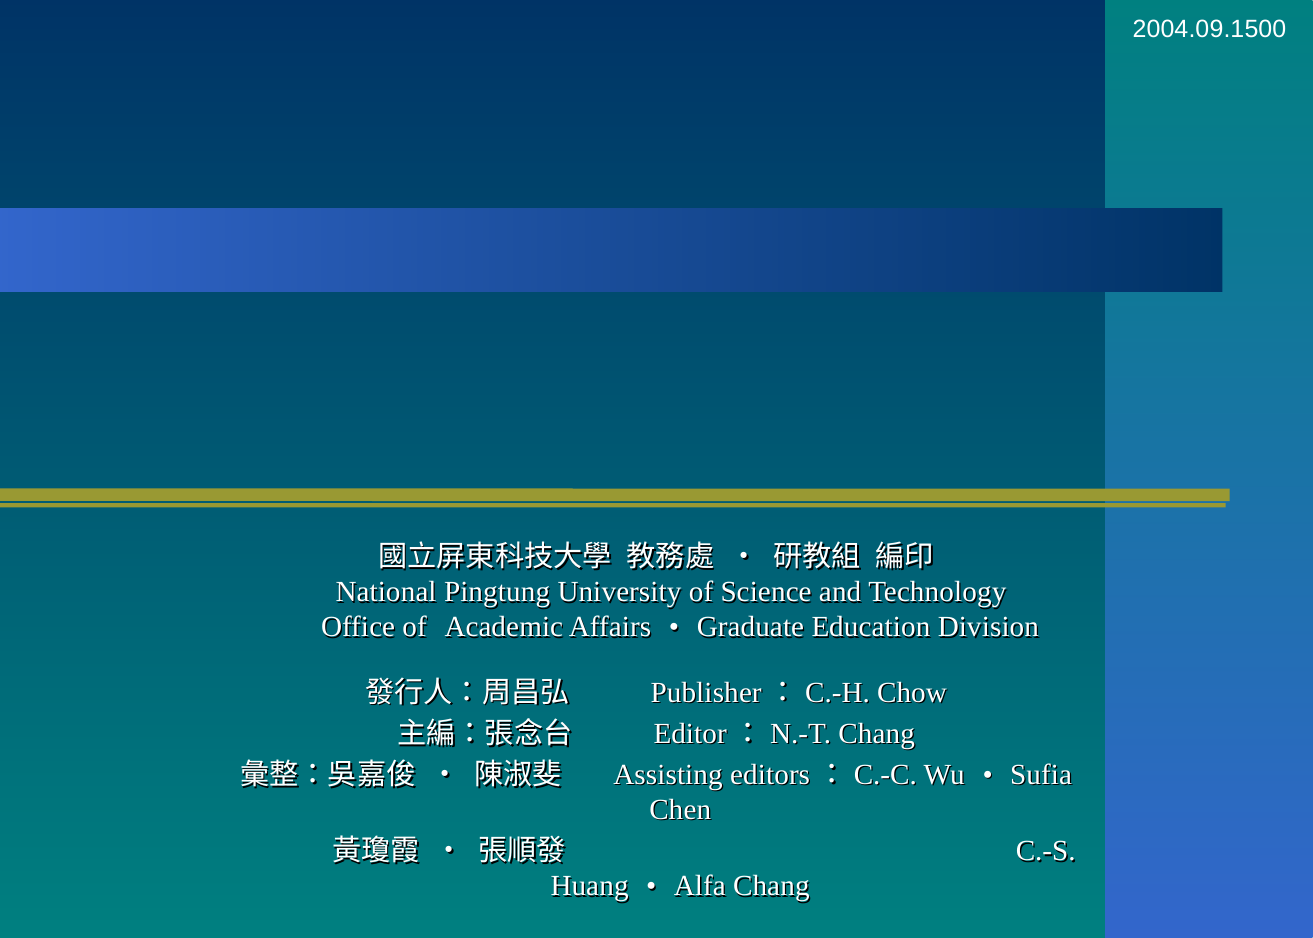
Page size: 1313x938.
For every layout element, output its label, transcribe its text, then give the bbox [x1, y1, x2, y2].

text_box [0, 0, 1313, 938]
text_box 國立屏東科技大學 教務處 • 研教組 編印 National Pingtung University of Science and Technology Office of Academic Affairs • Graduate Education Division 發行人：周昌弘 Publisher：C.-H. Chow 主編：張念台 Editor：N.-T. Chang 彙整：吳嘉俊 • 陳淑斐 Assisting editors：C.-C. Wu • Sufia Chen 黃瓊霞 • 張順發 C.-S. Huang • Alfa Chang Tel: (886-8) 7740115 • Fax: (886-8) 7740168 • http://www.npust.edu.tw/ [197, 531, 1116, 900]
text_box 2004.09.1500 [1117, 5, 1301, 51]
